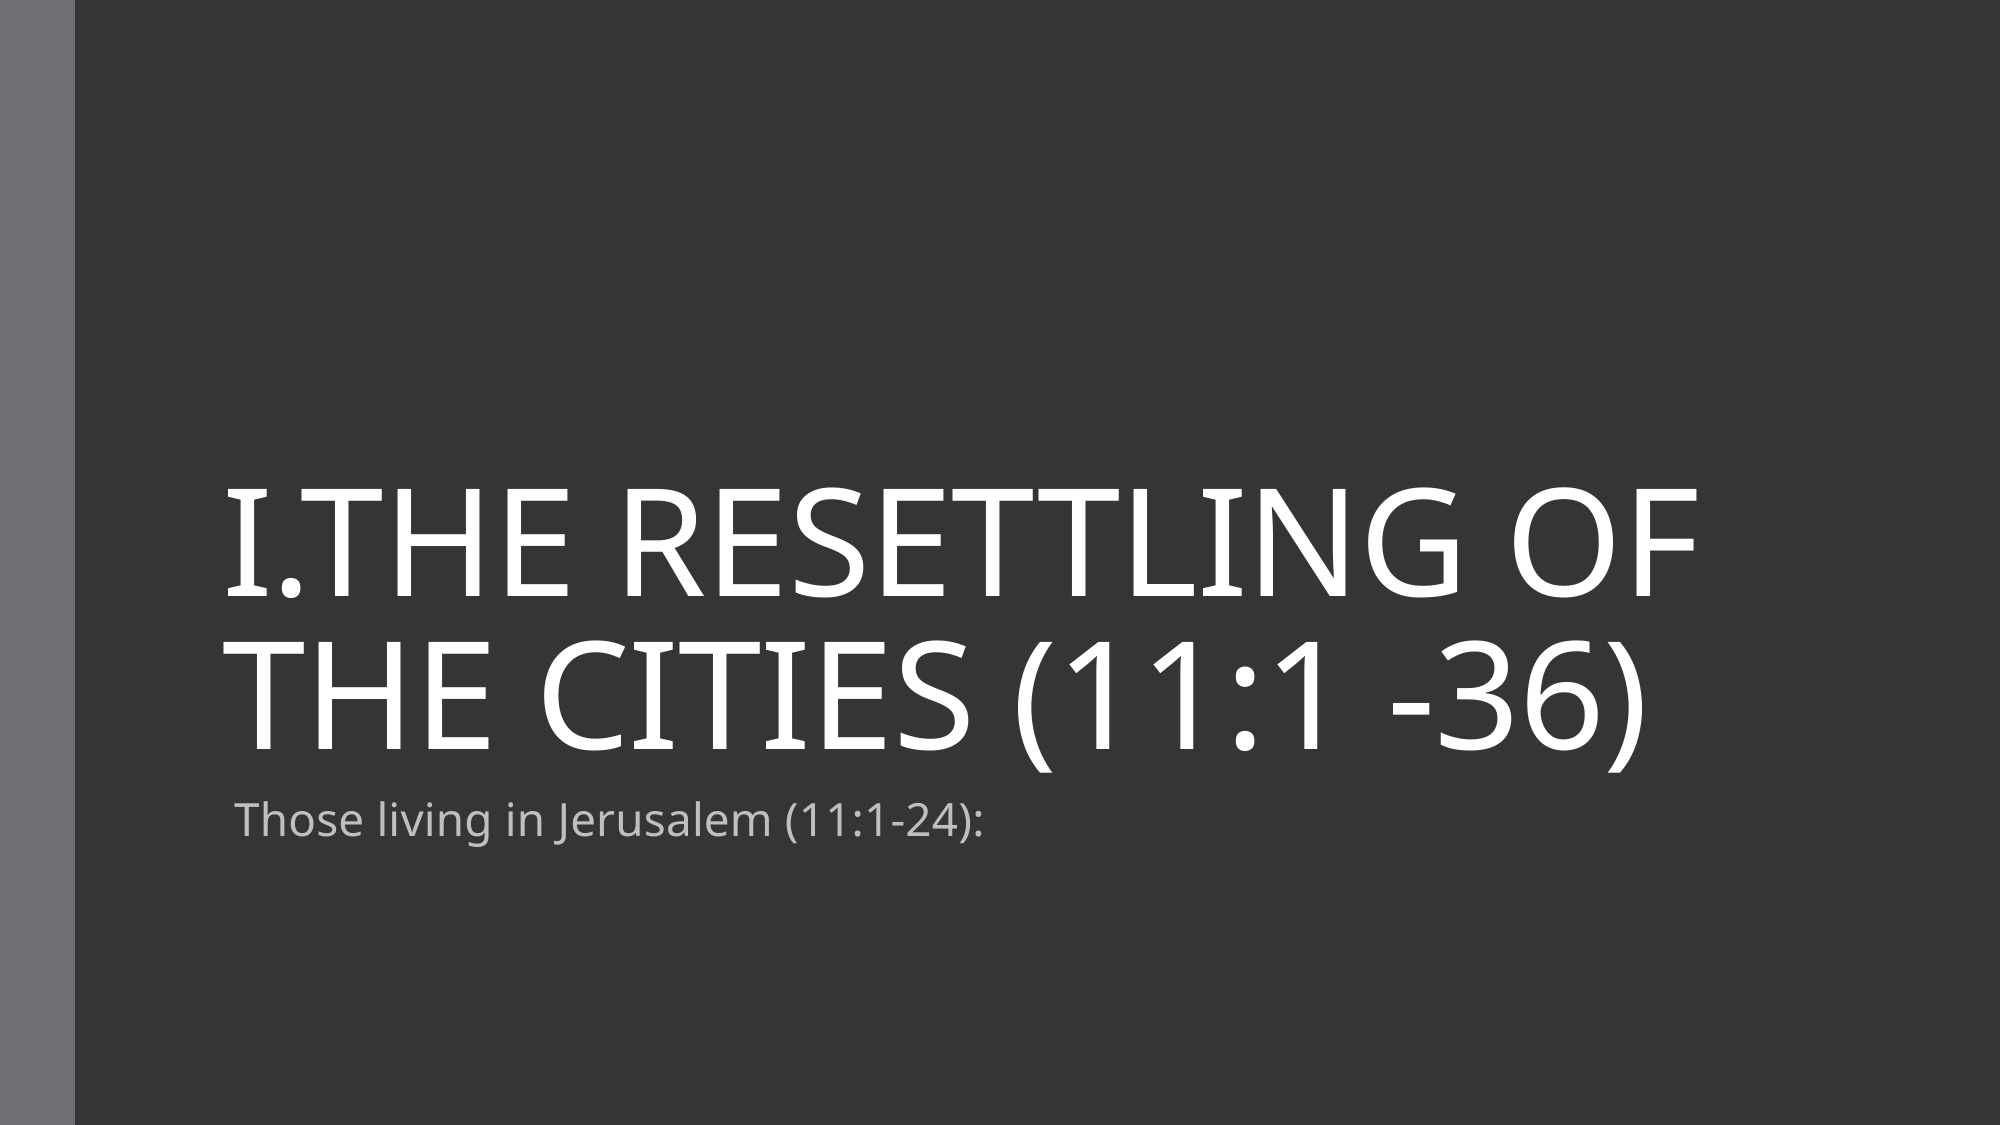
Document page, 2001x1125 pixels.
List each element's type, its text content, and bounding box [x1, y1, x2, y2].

title I.THE RESETTLING OF THE CITIES (11:1 -36) [206, 124, 1752, 787]
subtitle Those living in Jerusalem (11:1-24): [206, 787, 1752, 1066]
